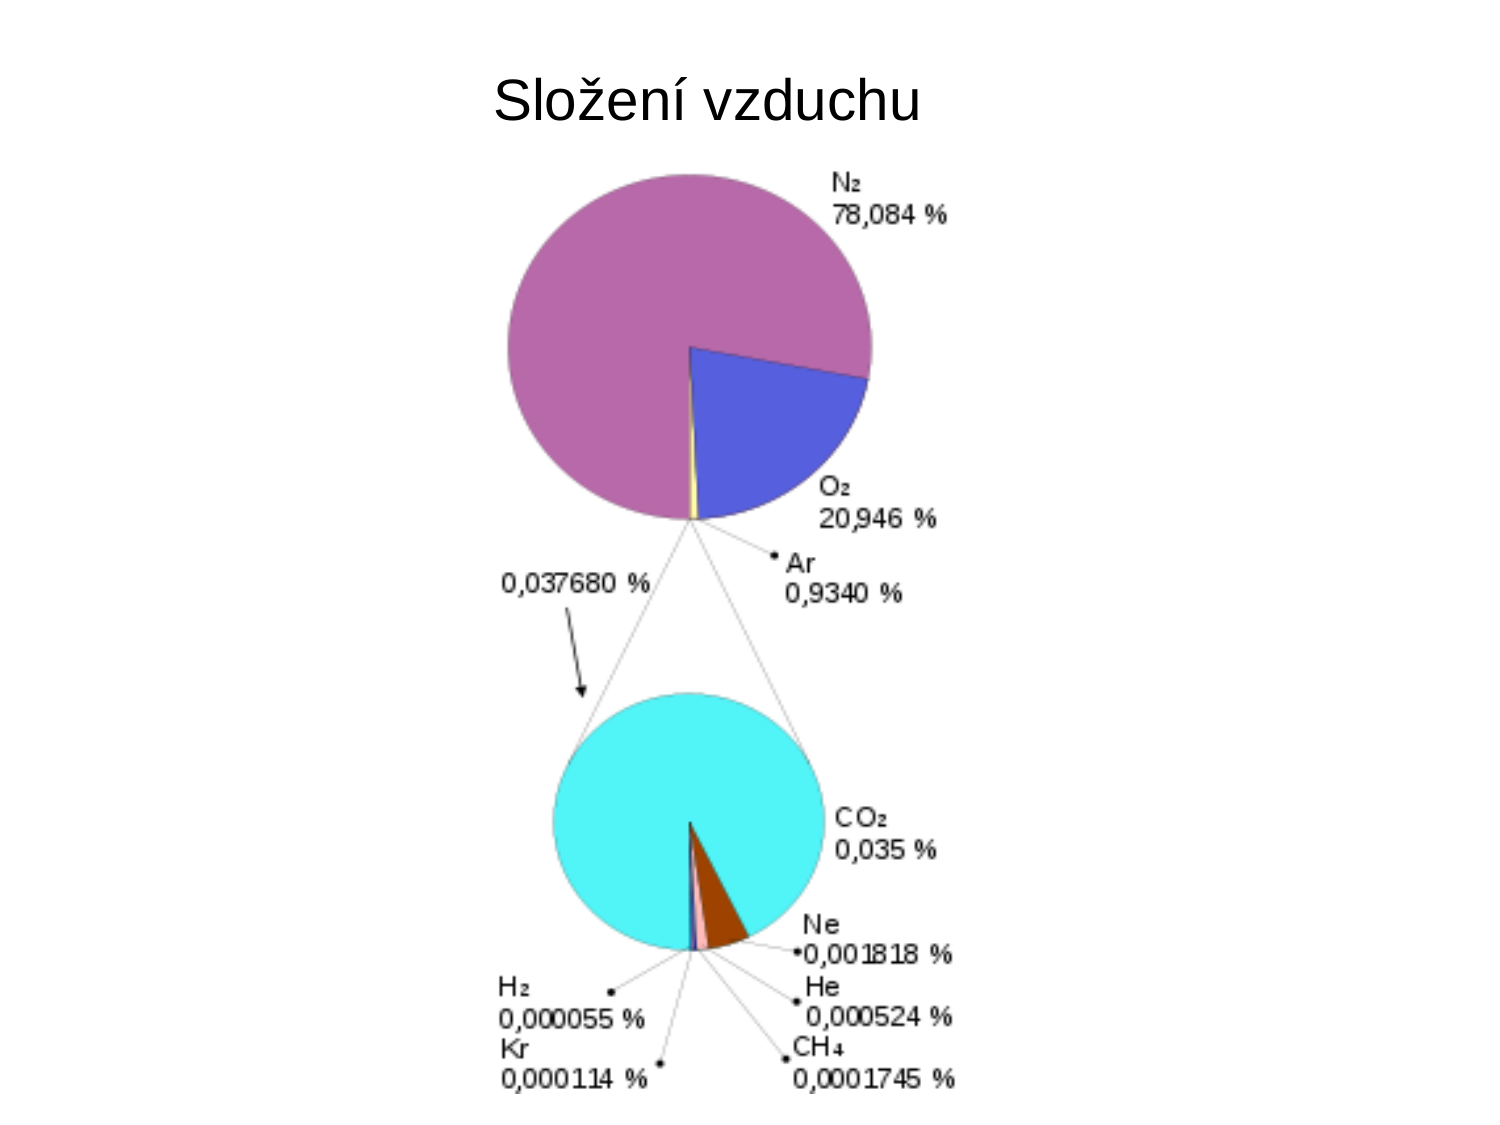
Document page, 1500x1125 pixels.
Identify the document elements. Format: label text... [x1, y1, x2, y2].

picture [490, 160, 963, 1094]
text_box Složení vzduchu [478, 54, 938, 141]
